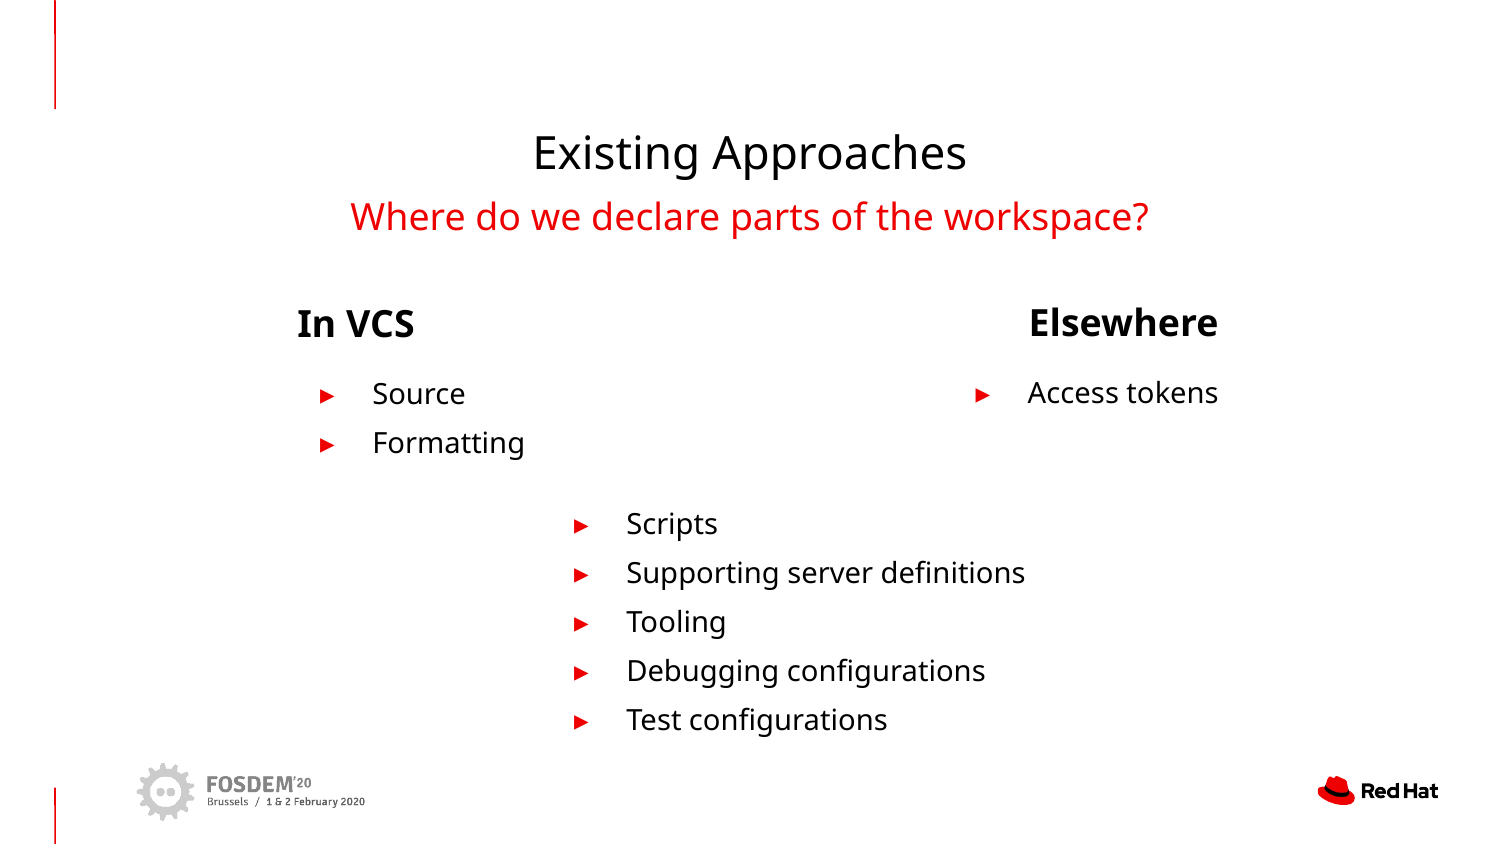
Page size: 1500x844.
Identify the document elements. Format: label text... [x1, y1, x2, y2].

list Elsewhere Access tokens [783, 281, 1219, 472]
list Scripts Supporting server definitions Tooling Debugging configurations Test configurations [551, 491, 1384, 683]
title Existing Approaches [108, 107, 1392, 175]
picture [1317, 776, 1438, 805]
picture [124, 758, 371, 825]
subtitle Where do we declare parts of the workspace? [108, 175, 1392, 263]
list In VCS Source Formatting [297, 281, 717, 473]
